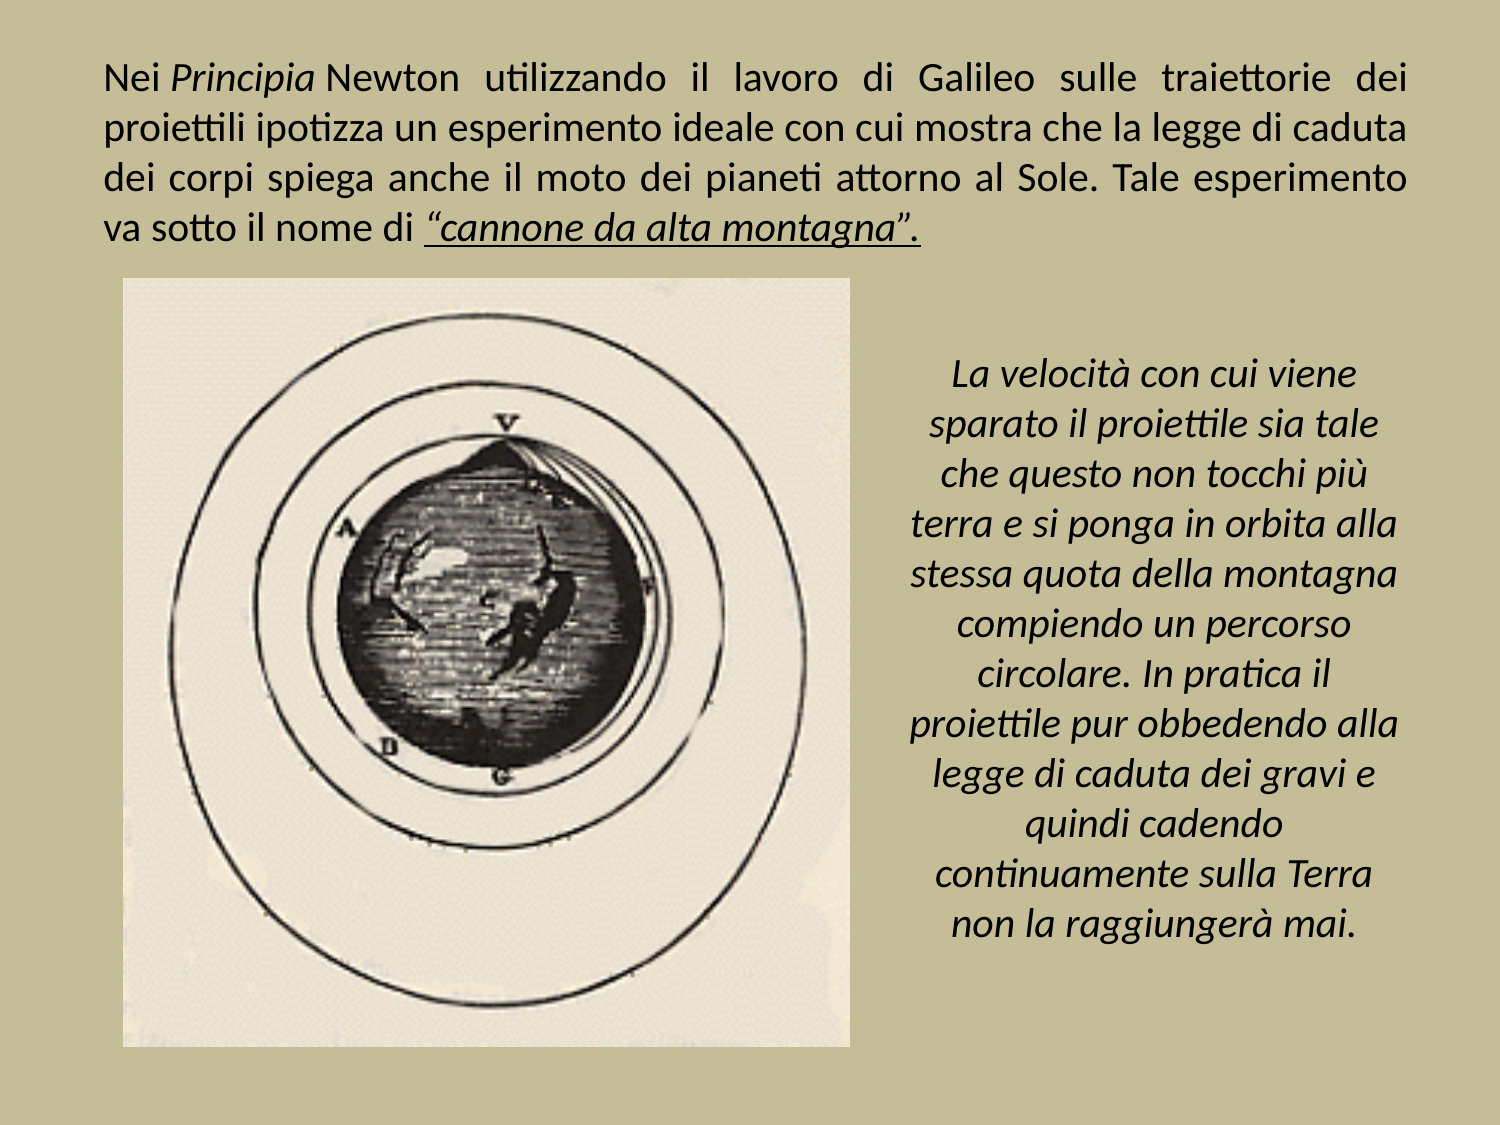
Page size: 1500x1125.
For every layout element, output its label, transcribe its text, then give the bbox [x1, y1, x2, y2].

text_box La velocità con cui viene sparato il proiettile sia tale che questo non tocchi più terra e si ponga in orbita alla stessa quota della montagna compiendo un percorso circolare. In pratica il proiettile pur obbedendo alla legge di caduta dei gravi e quindi cadendo continuamente sulla Terra non la raggiungerà mai. [891, 338, 1418, 954]
text_box Nei Principia Newton utilizzando il lavoro di Galileo sulle traiettorie dei proiettili ipotizza un esperimento ideale con cui mostra che la legge di caduta dei corpi spiega anche il moto dei pianeti attorno al Sole. Tale esperimento va sotto il nome di “cannone da alta montagna”. [88, 42, 1424, 358]
picture [123, 278, 850, 1047]
